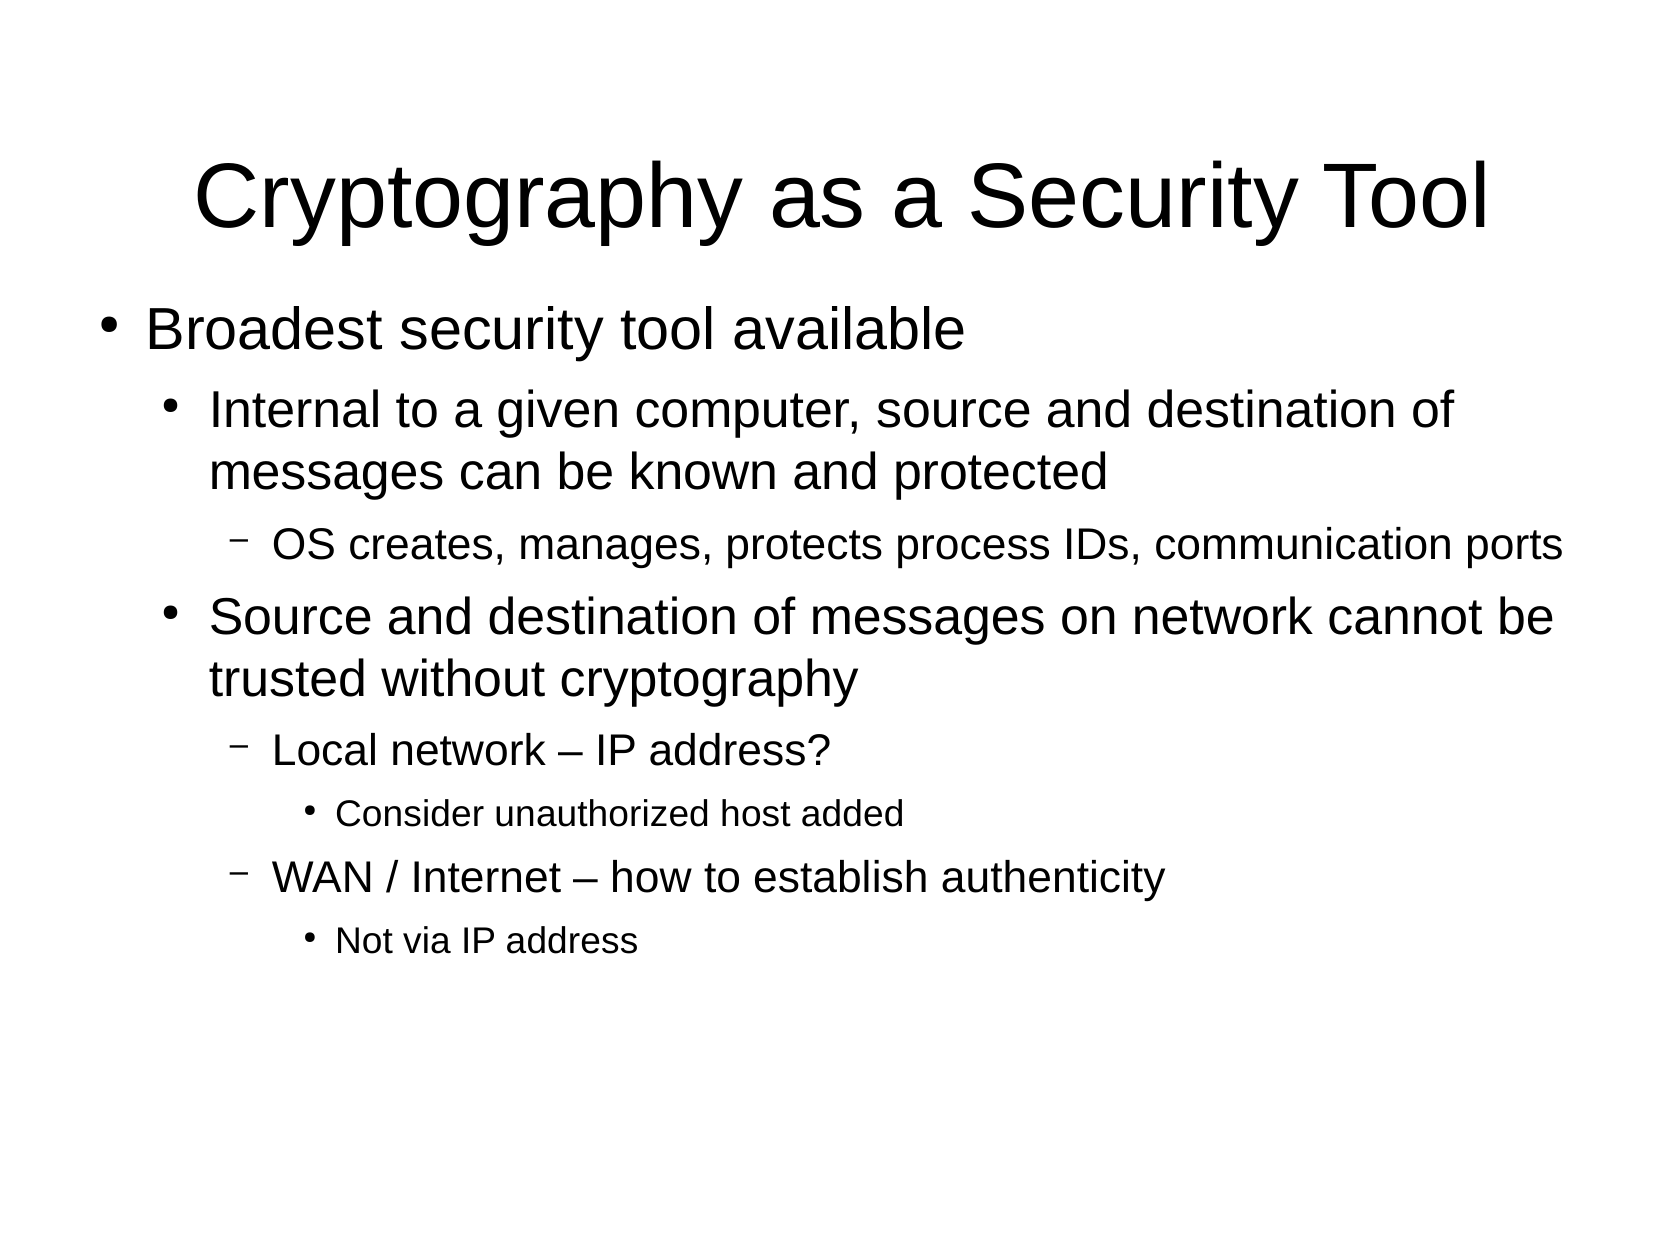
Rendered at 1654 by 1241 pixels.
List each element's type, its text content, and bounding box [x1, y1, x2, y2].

title Cryptography as a Security Tool [82, 49, 1571, 257]
list Broadest security tool available Internal to a given computer, source and destination of messages can be known and protected OS creates, manages, protects process IDs, communication ports Source and destination of messages on network cannot be trusted without cryptography Local network – IP address? Consider unauthorized host added WAN / Internet – how to establish authenticity Not via IP address [82, 290, 1571, 1010]
